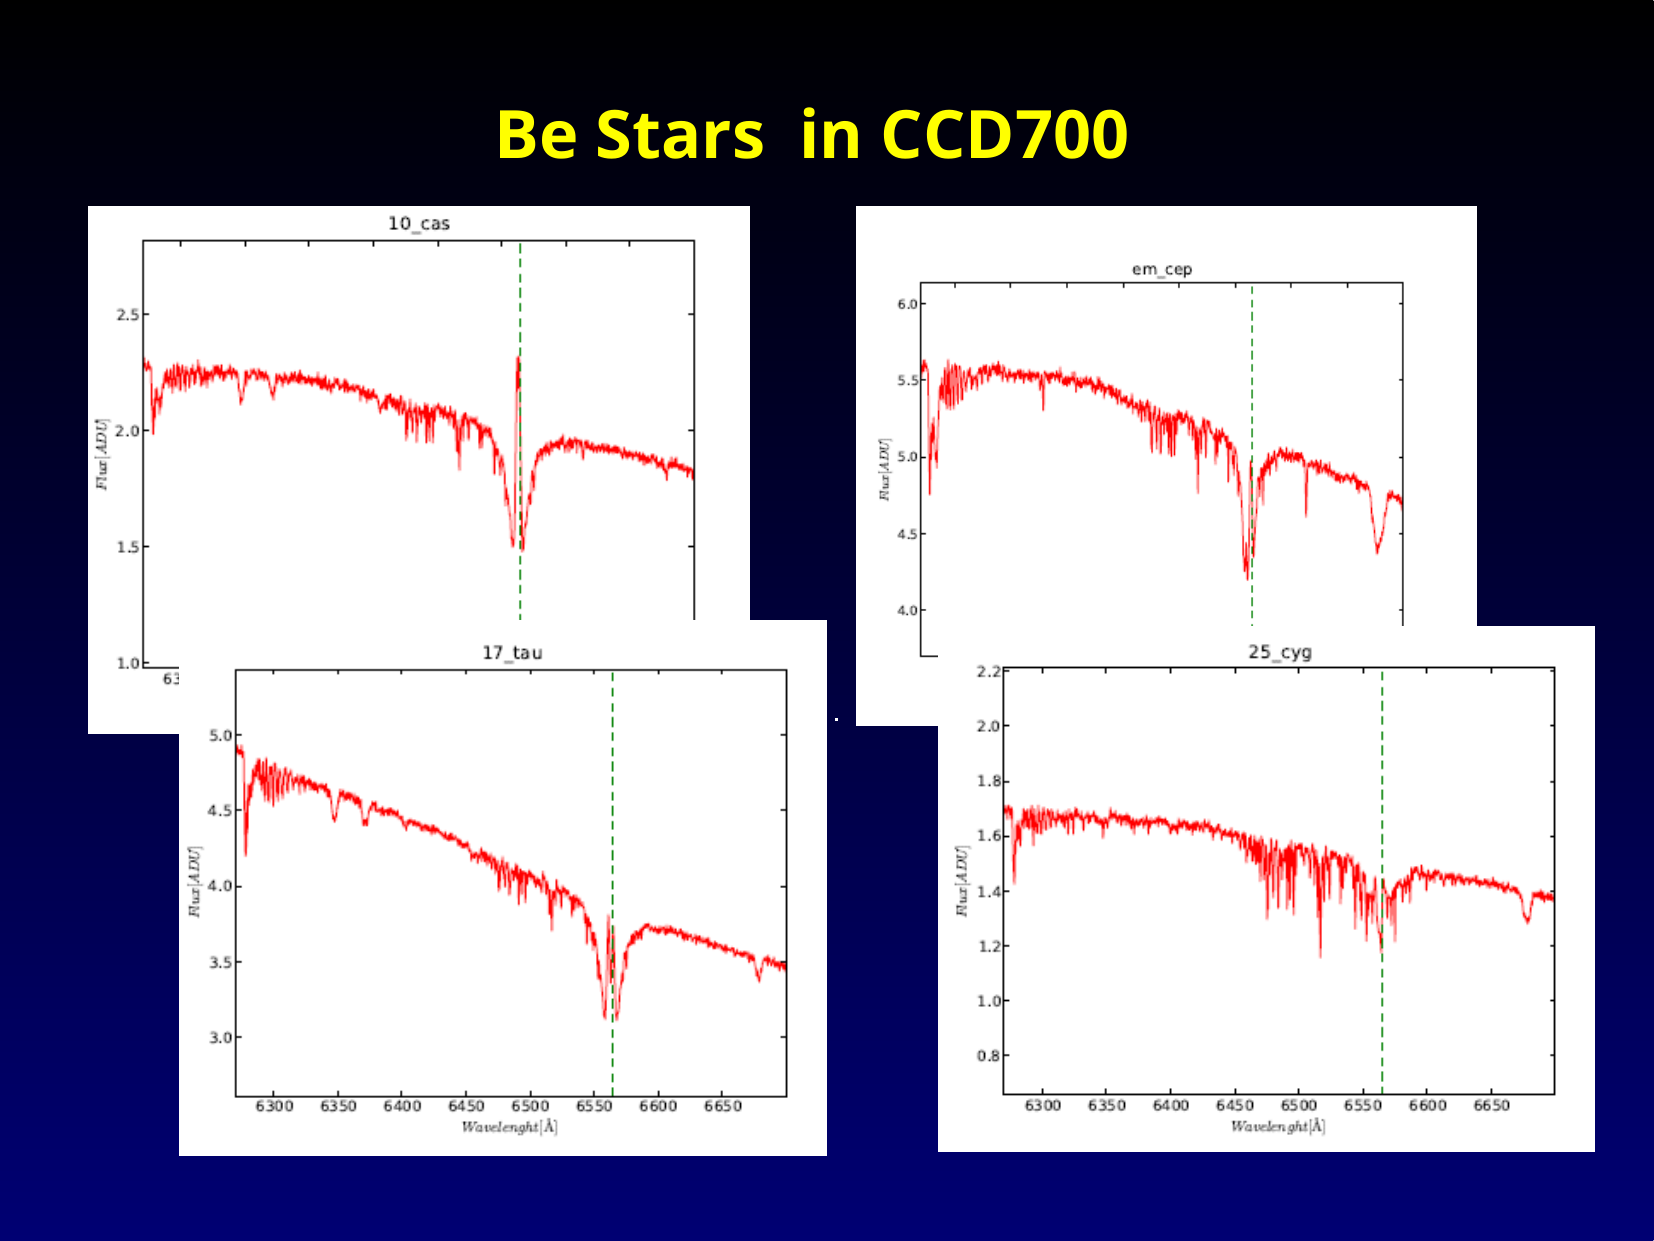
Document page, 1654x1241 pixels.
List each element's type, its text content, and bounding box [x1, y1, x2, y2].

picture [856, 206, 1595, 1152]
title Be Stars in CCD700 [76, 29, 1565, 237]
picture [88, 206, 827, 1156]
